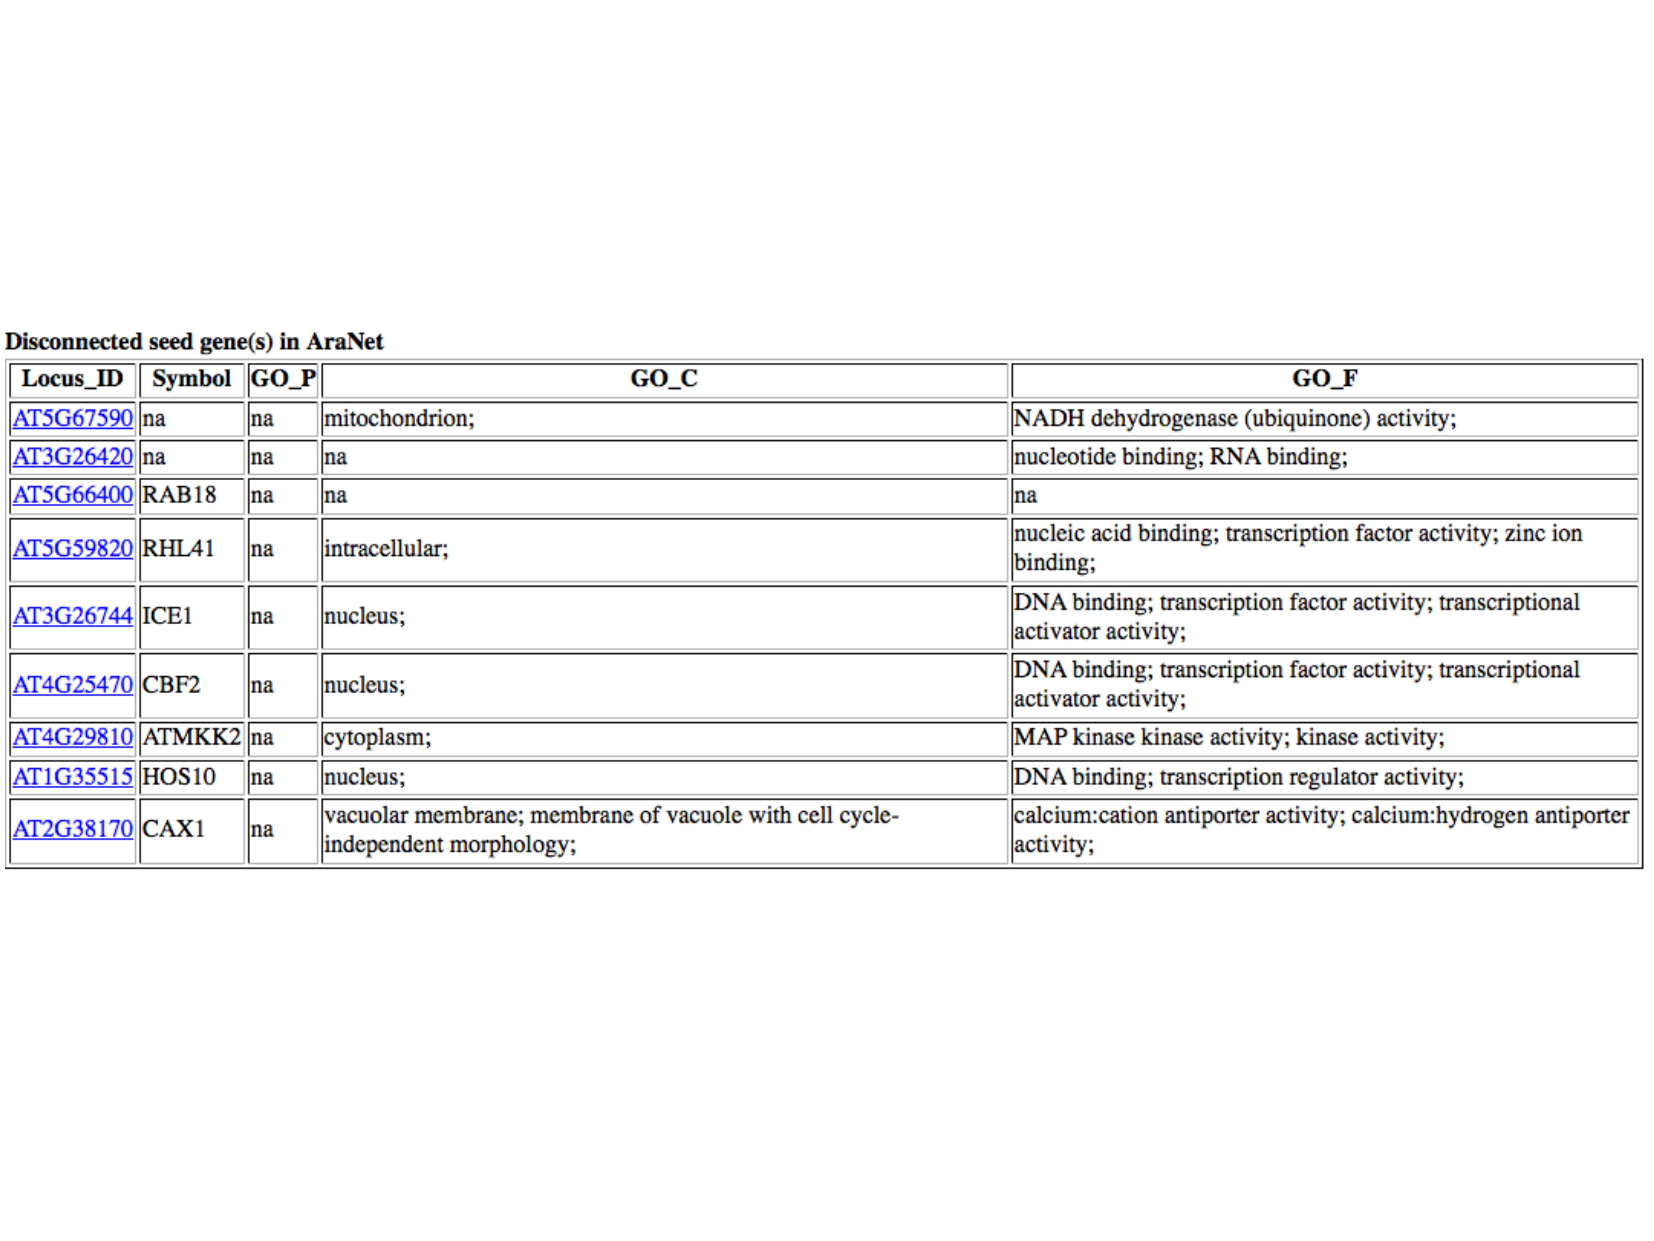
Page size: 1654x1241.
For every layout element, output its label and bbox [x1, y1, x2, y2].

picture [5, 316, 1654, 929]
